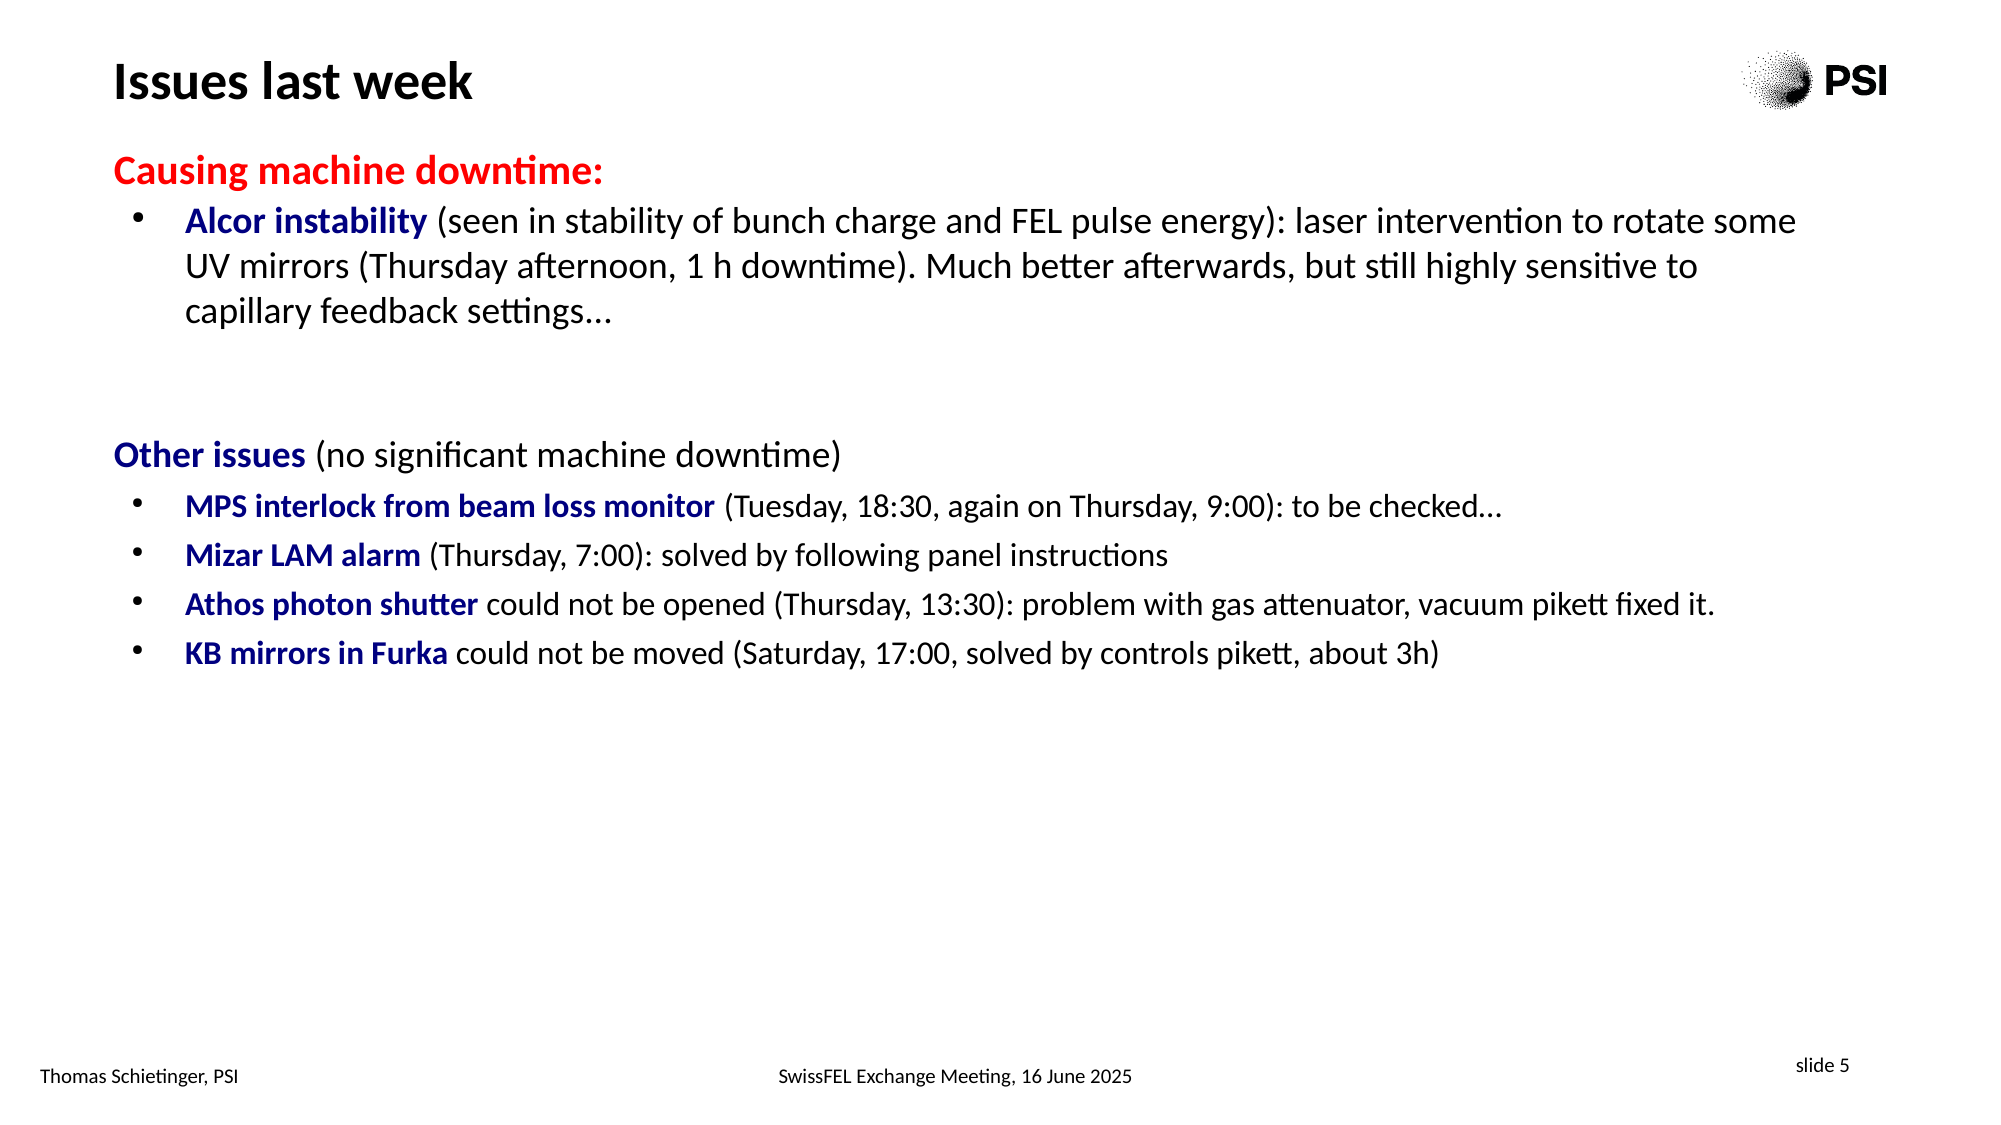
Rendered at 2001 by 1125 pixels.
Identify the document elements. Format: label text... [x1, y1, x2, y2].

title Issues last week [114, 45, 1585, 118]
list Causing machine downtime: Alcor instability (seen in stability of bunch charge and FEL pulse energy): laser intervention to rotate some UV mirrors (Thursday afternoon, 1 h downtime). Much better afterwards, but still highly sensitive to capillary feedback settings... Other issues (no significant machine downtime) MPS interlock from beam loss monitor (Tuesday, 18:30, again on Thursday, 9:00): to be checked… Mizar LAM alarm (Thursday, 7:00): solved by following panel instructions Athos photon shutter could not be opened (Thursday, 13:30): problem with gas attenuator, vacuum pikett fixed it. KB mirrors in Furka could not be moved (Saturday, 17:00, solved by controls pikett, about 3h) [114, 143, 1831, 1040]
